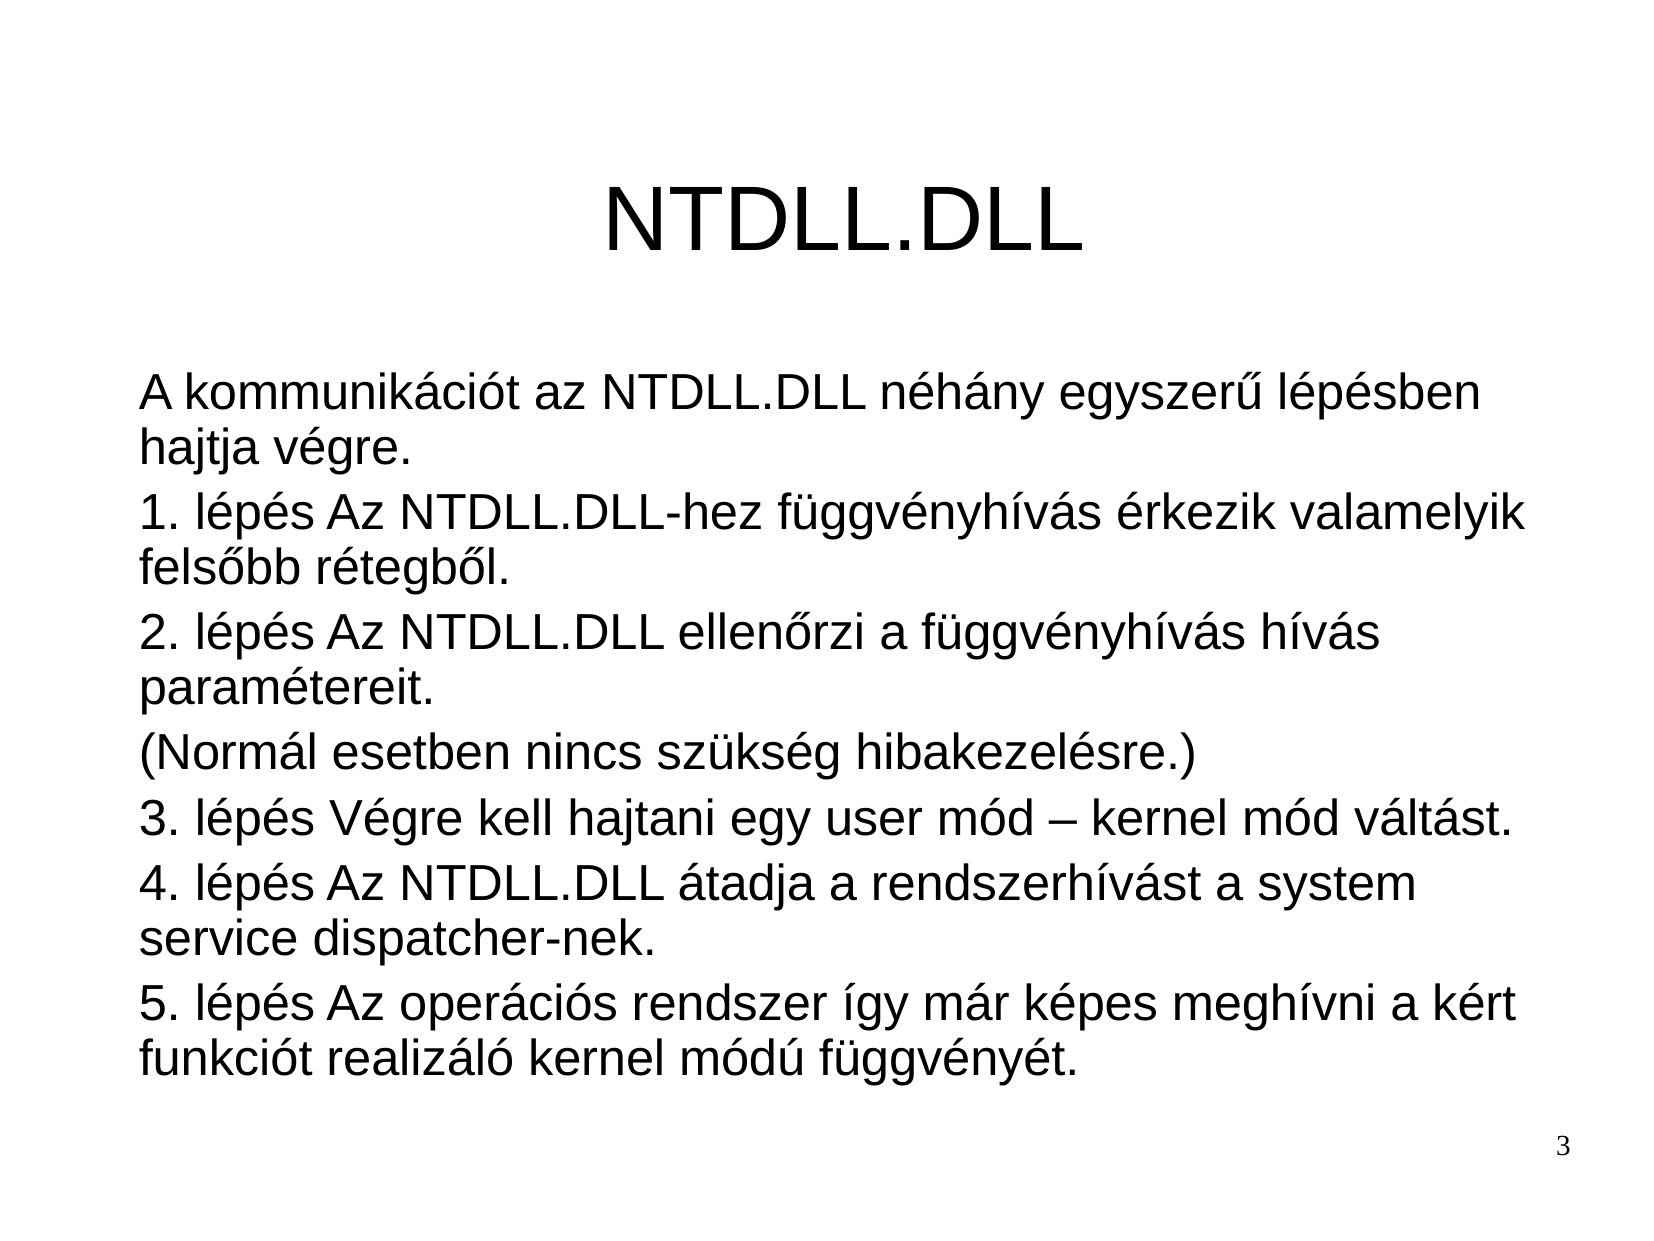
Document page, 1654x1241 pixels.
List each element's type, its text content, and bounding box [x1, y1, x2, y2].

list A kommunikációt az NTDLL.DLL néhány egyszerű lépésben hajtja végre. 1. lépés Az NTDLL.DLL-hez függvényhívás érkezik valamelyik felsőbb rétegből. 2. lépés Az NTDLL.DLL ellenőrzi a függvényhívás hívás paramétereit. (Normál esetben nincs szükség hibakezelésre.) 3. lépés Végre kell hajtani egy user mód – kernel mód váltást. 4. lépés Az NTDLL.DLL átadja a rendszerhívást a system service dispatcher-nek. 5. lépés Az operációs rendszer így már képes meghívni a kért funkciót realizáló kernel módú függvényét. [123, 358, 1595, 1103]
title NTDLL.DLL [124, 110, 1530, 317]
